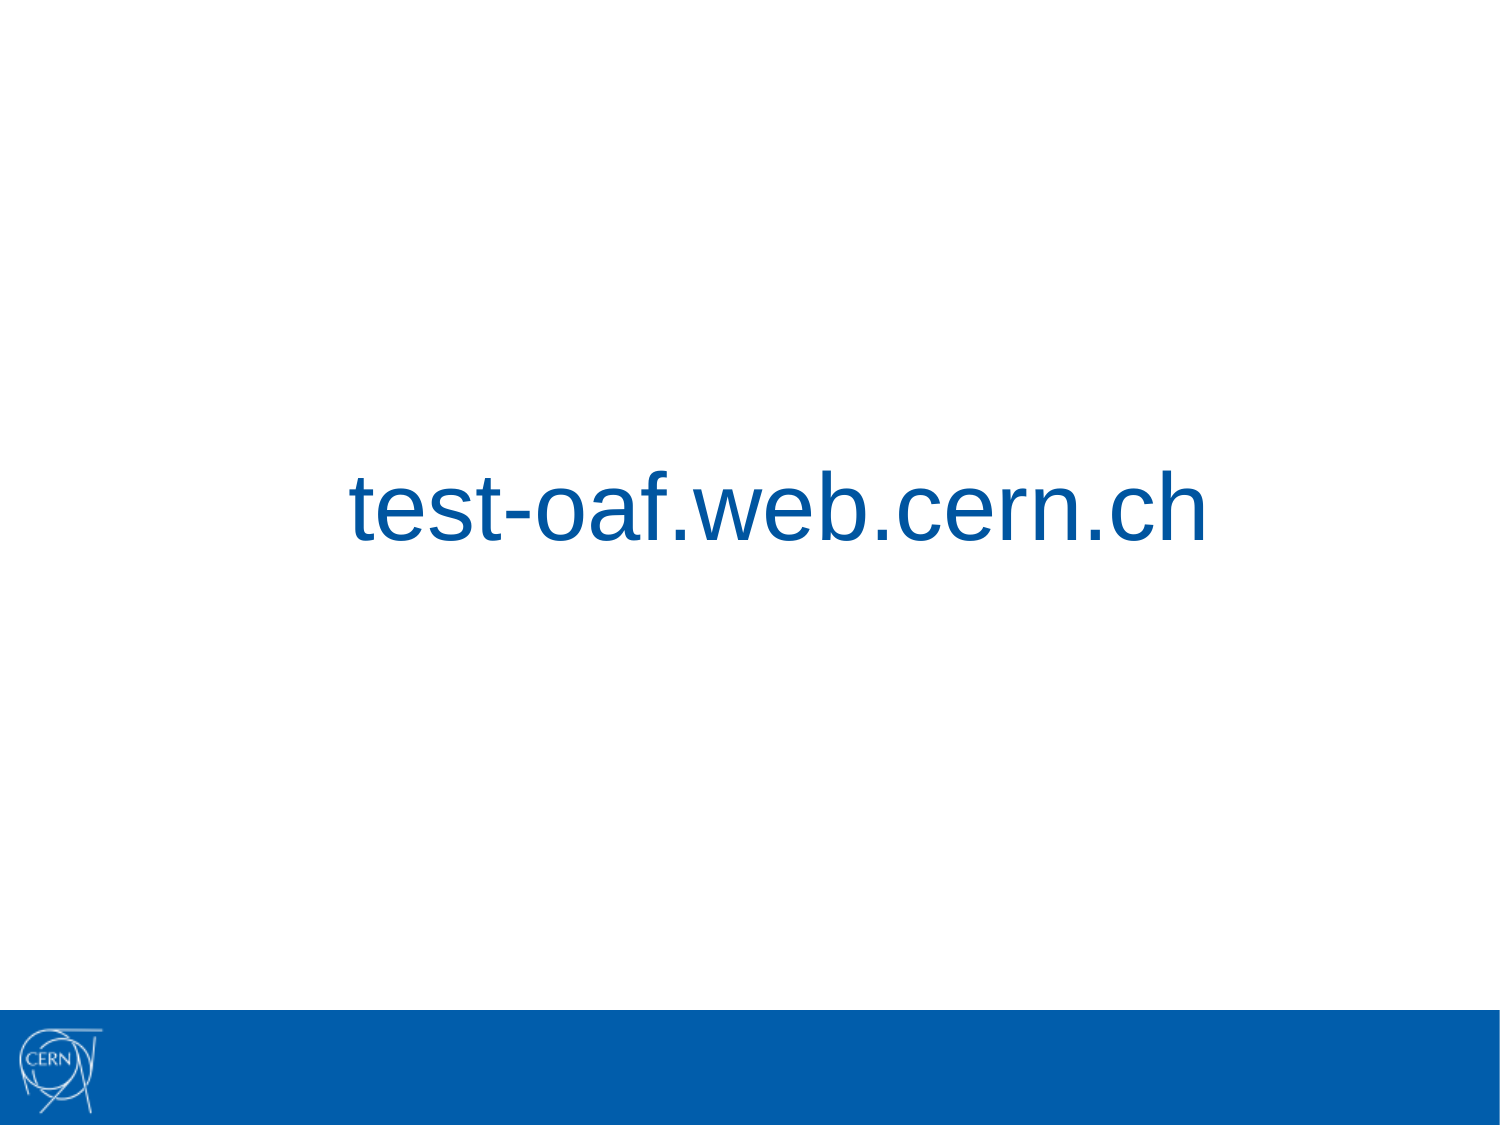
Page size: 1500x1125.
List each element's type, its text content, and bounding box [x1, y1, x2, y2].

text_box test-oaf.web.cern.ch [283, 437, 1276, 879]
